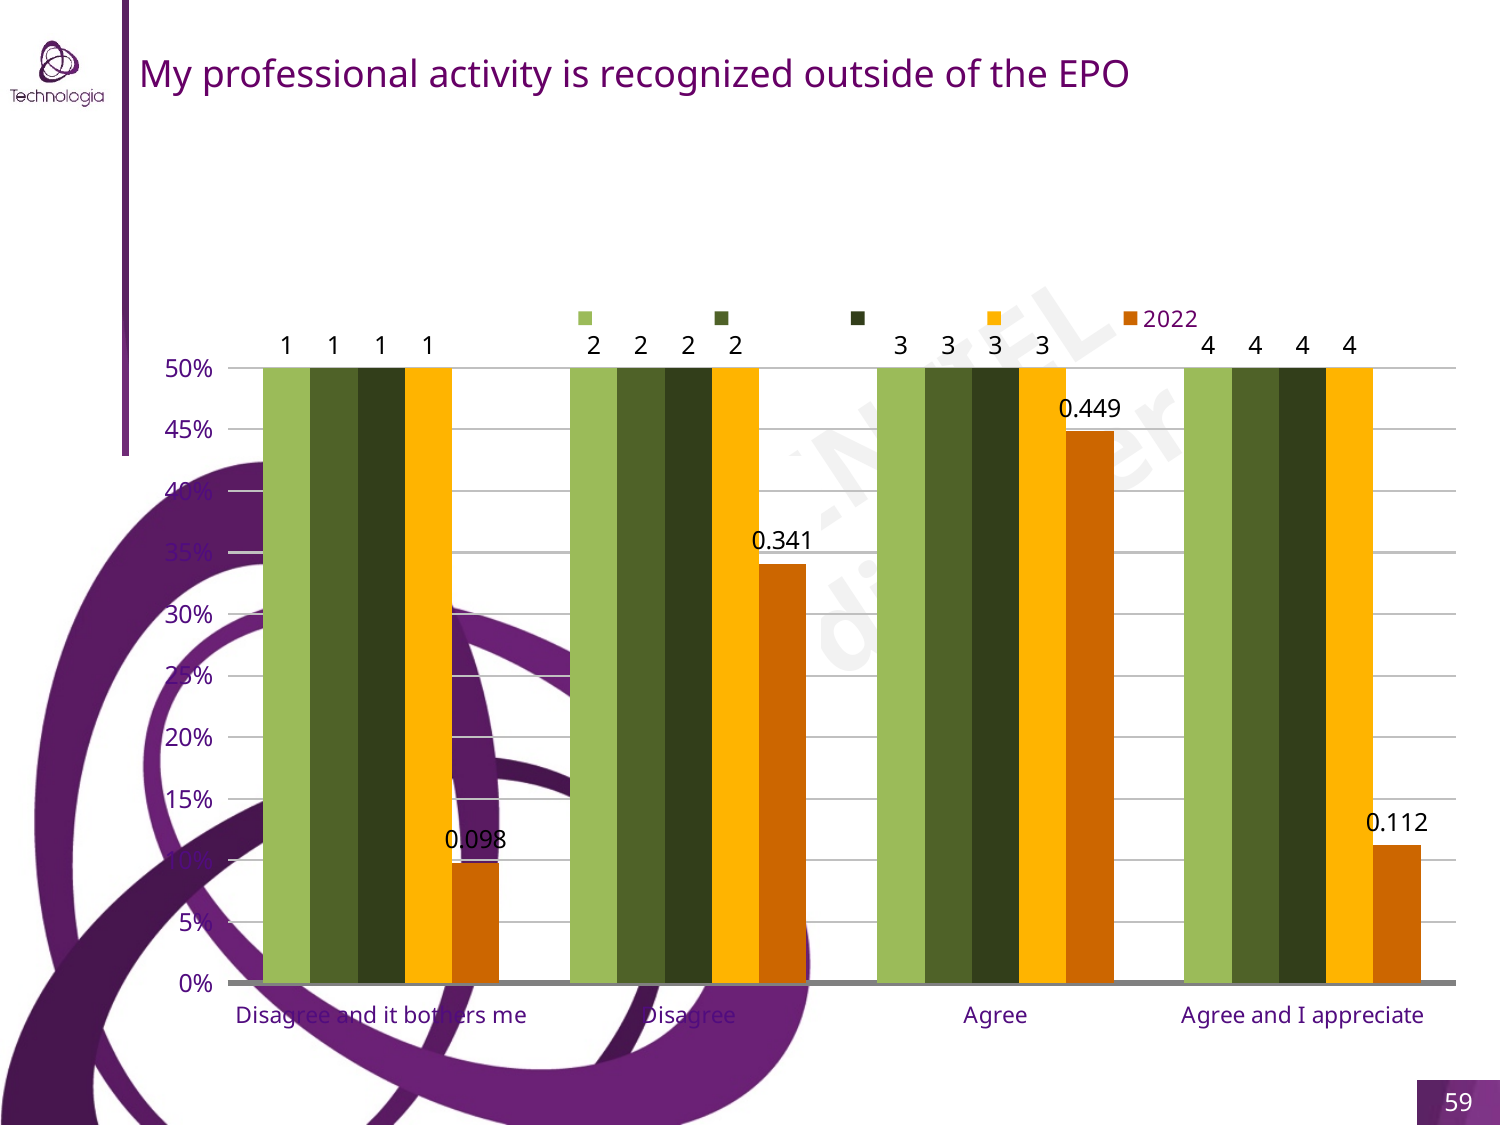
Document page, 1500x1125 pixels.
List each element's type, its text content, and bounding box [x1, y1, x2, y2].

picture [0, 0, 821, 1125]
title My professional activity is recognized outside of the EPO [123, 42, 1282, 185]
picture [1417, 1080, 1500, 1125]
picture [0, 33, 113, 114]
chart [123, 215, 1460, 1083]
